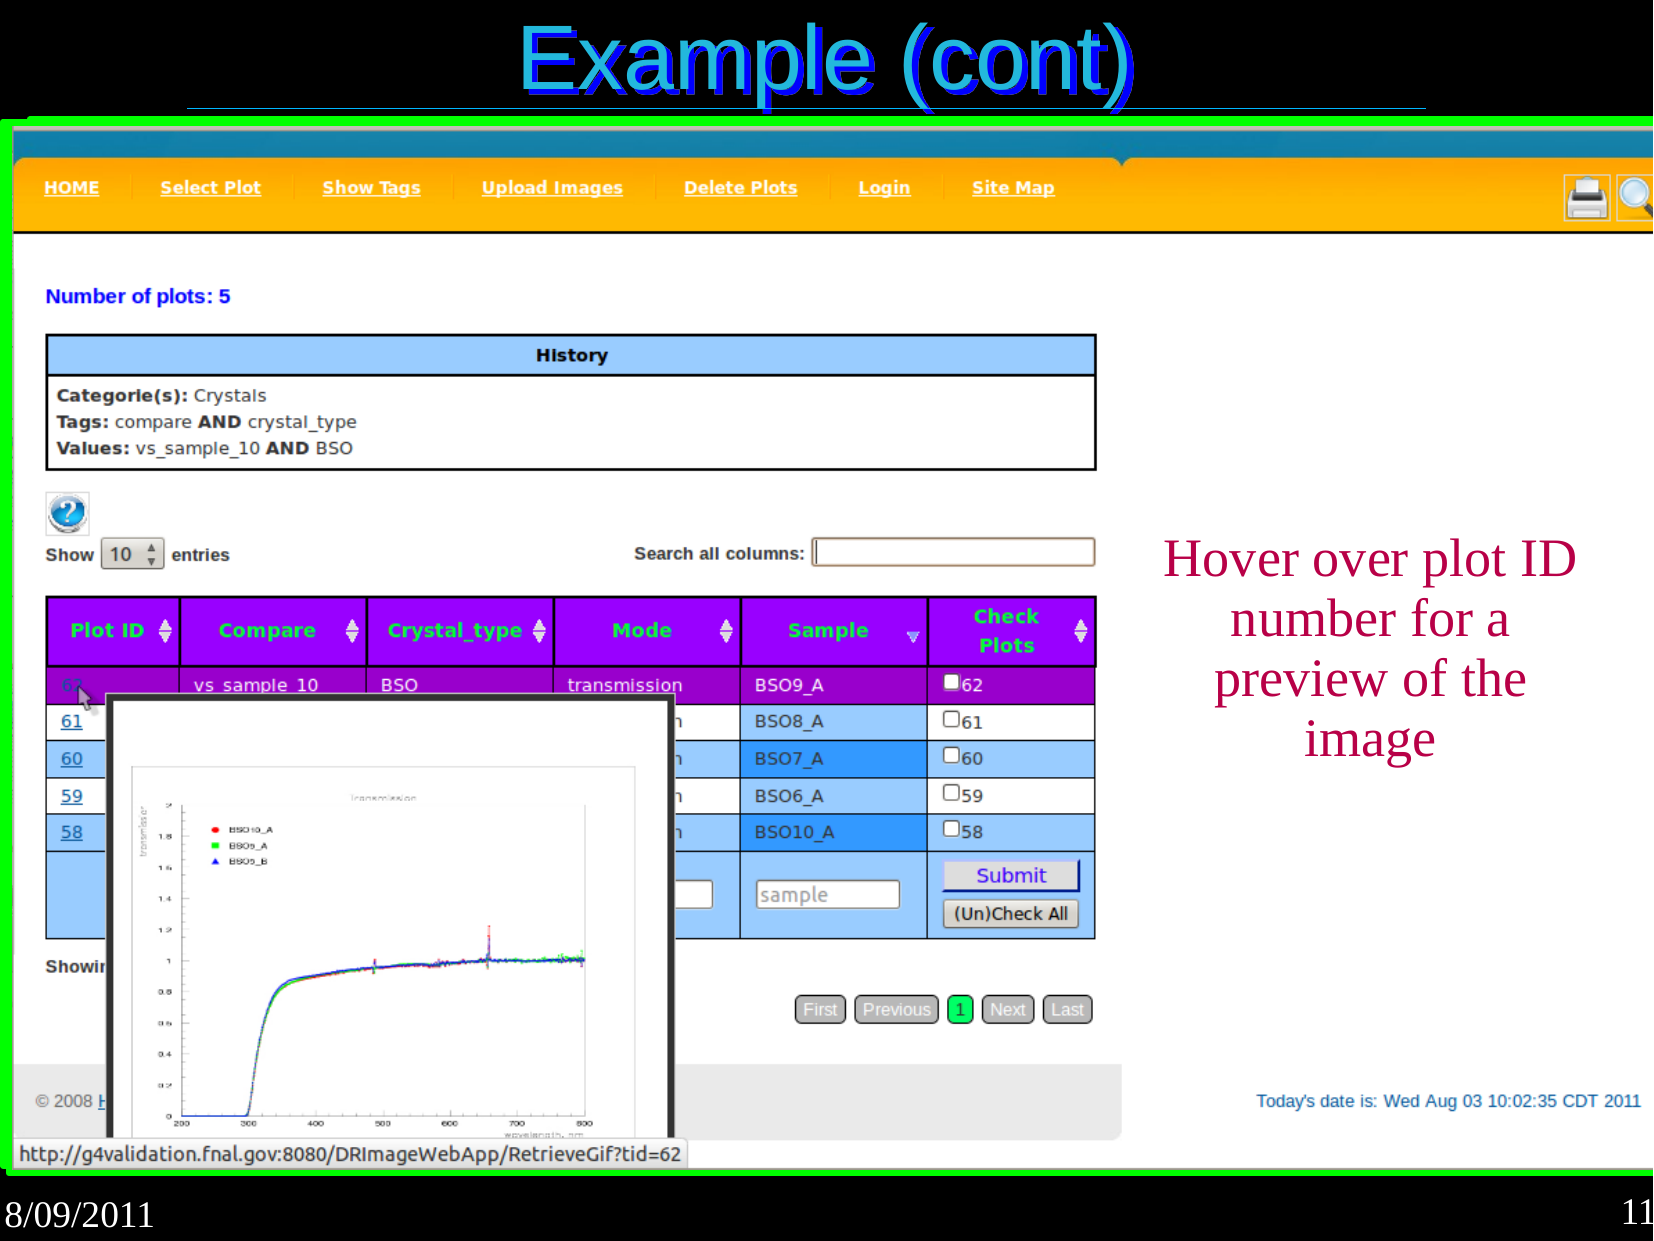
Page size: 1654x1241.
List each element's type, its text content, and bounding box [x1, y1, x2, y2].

picture [11, 126, 1653, 1171]
text_box Hover over plot ID number for a preview of the image [1127, 521, 1615, 822]
text_box 11 [1513, 1184, 1653, 1241]
text_box Example (cont) [0, 0, 1653, 117]
text_box 8/09/2011 [0, 1187, 171, 1241]
